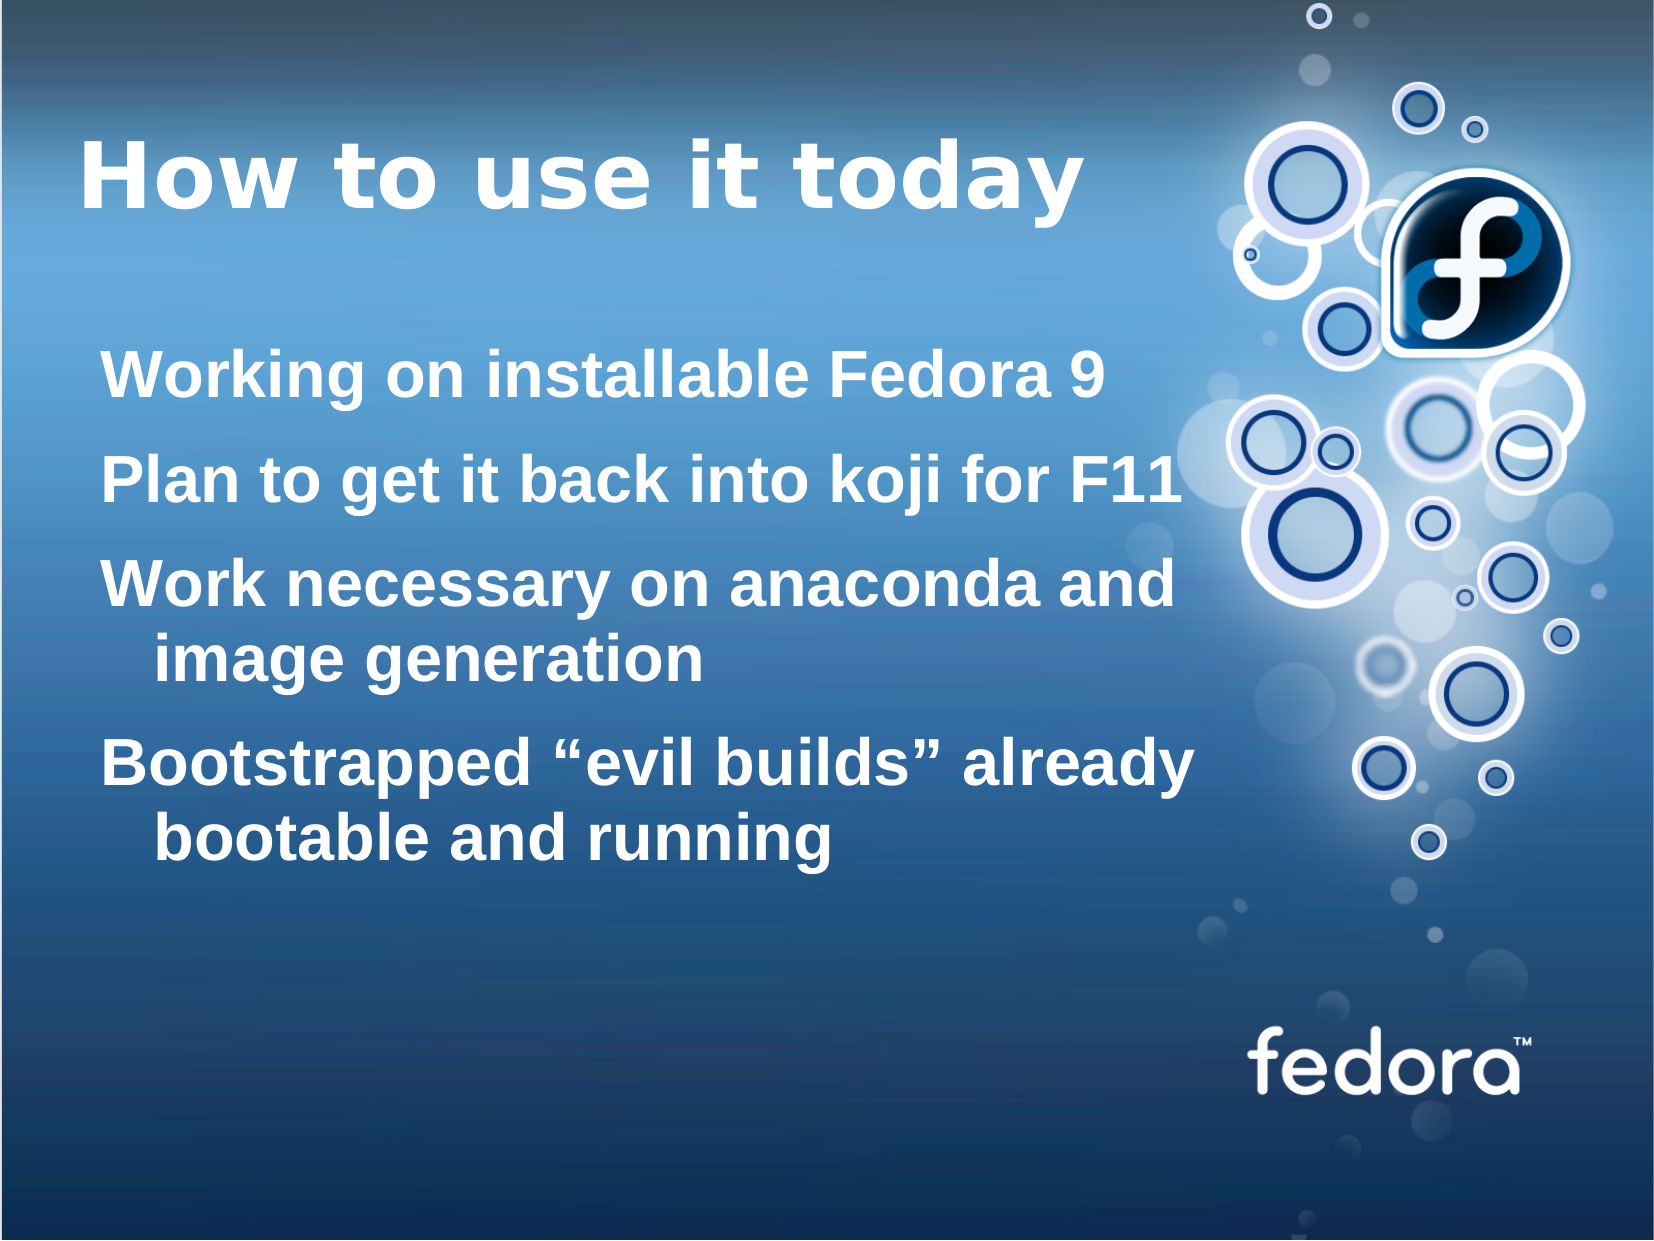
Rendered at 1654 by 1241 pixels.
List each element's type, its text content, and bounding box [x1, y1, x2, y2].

list Working on installable Fedora 9 Plan to get it back into koji for F11 Work necessary on anaconda and image generation Bootstrapped “evil builds” already bootable and running [82, 337, 1388, 1142]
picture [1, 0, 1654, 1240]
title How to use it today [76, 80, 1565, 273]
